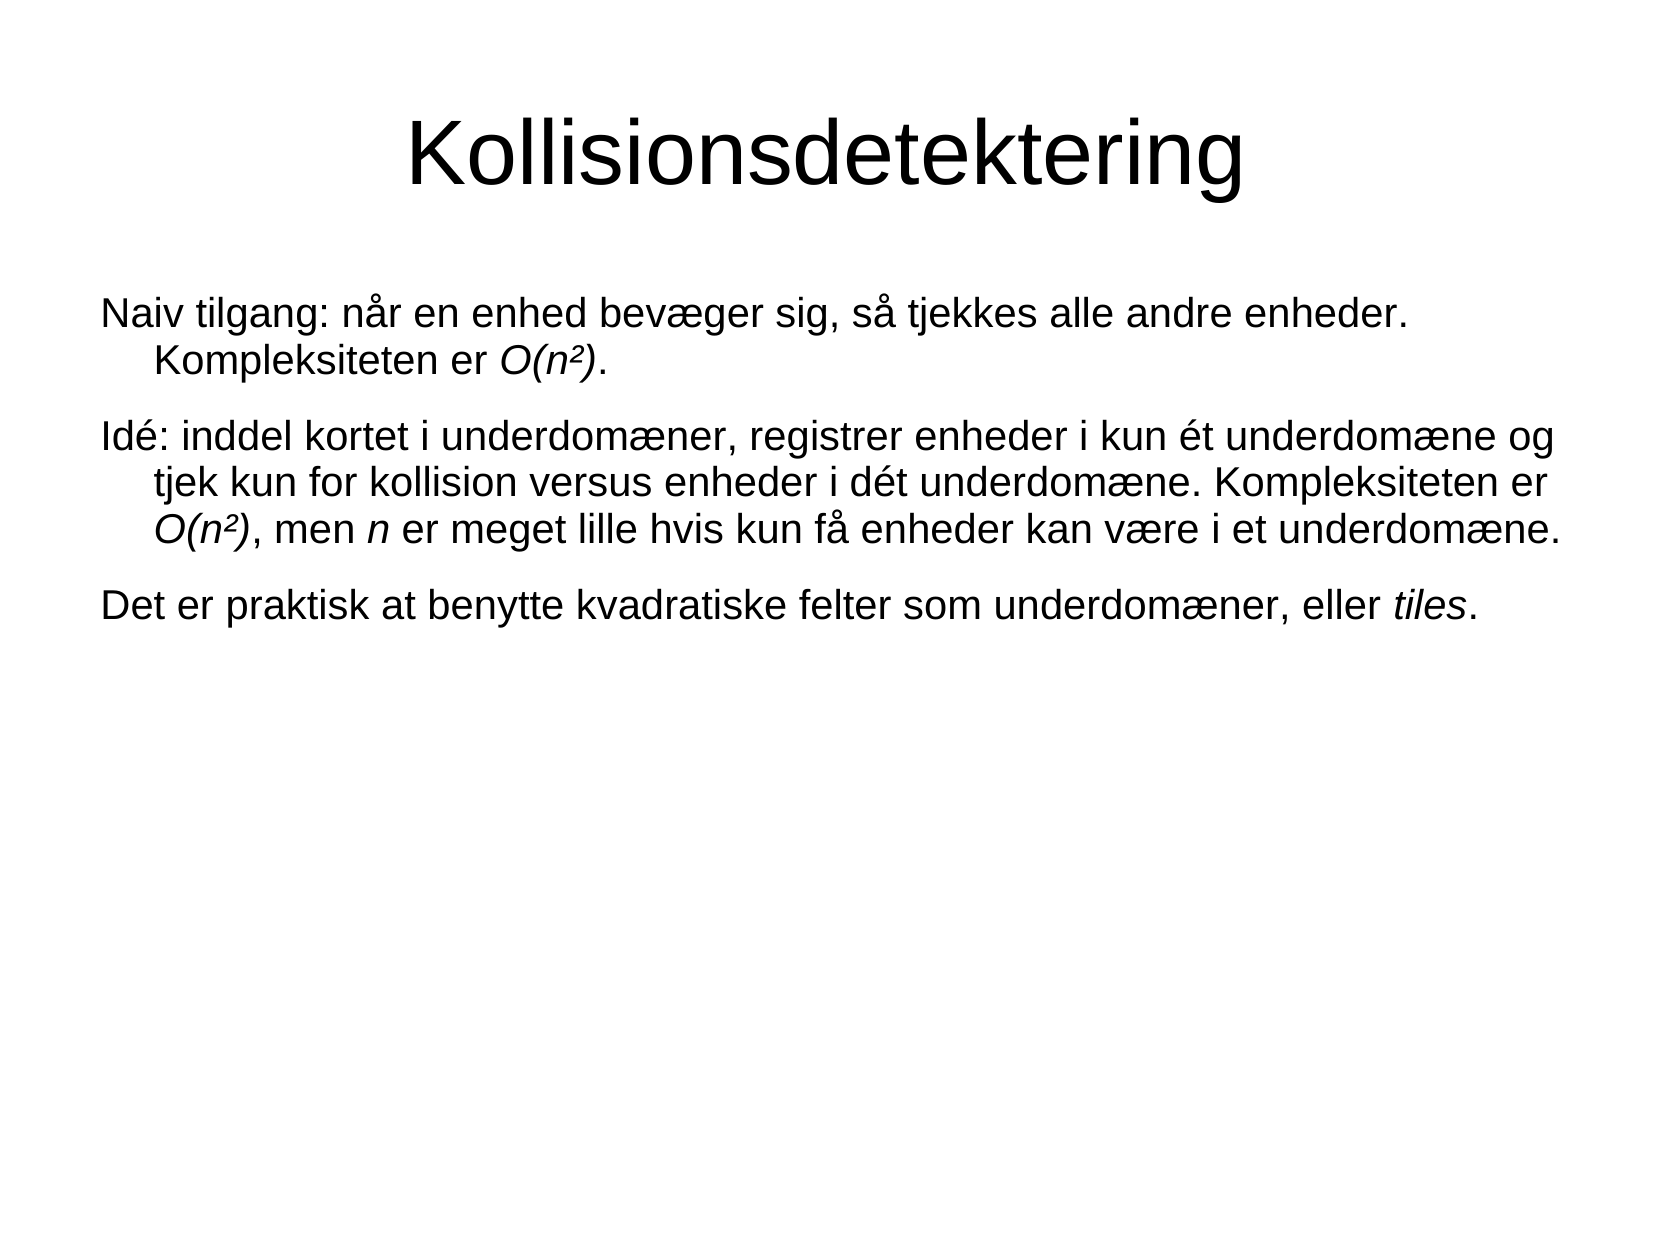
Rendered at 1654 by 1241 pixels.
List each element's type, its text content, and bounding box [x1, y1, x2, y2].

title Kollisionsdetektering [82, 49, 1571, 257]
list Naiv tilgang: når en enhed bevæger sig, så tjekkes alle andre enheder. Kompleksiteten er O(n²). Idé: inddel kortet i underdomæner, registrer enheder i kun ét underdomæne og tjek kun for kollision versus enheder i dét underdomæne. Kompleksiteten er O(n²), men n er meget lille hvis kun få enheder kan være i et underdomæne. Det er praktisk at benytte kvadratiske felter som underdomæner, eller tiles. [82, 290, 1571, 1109]
